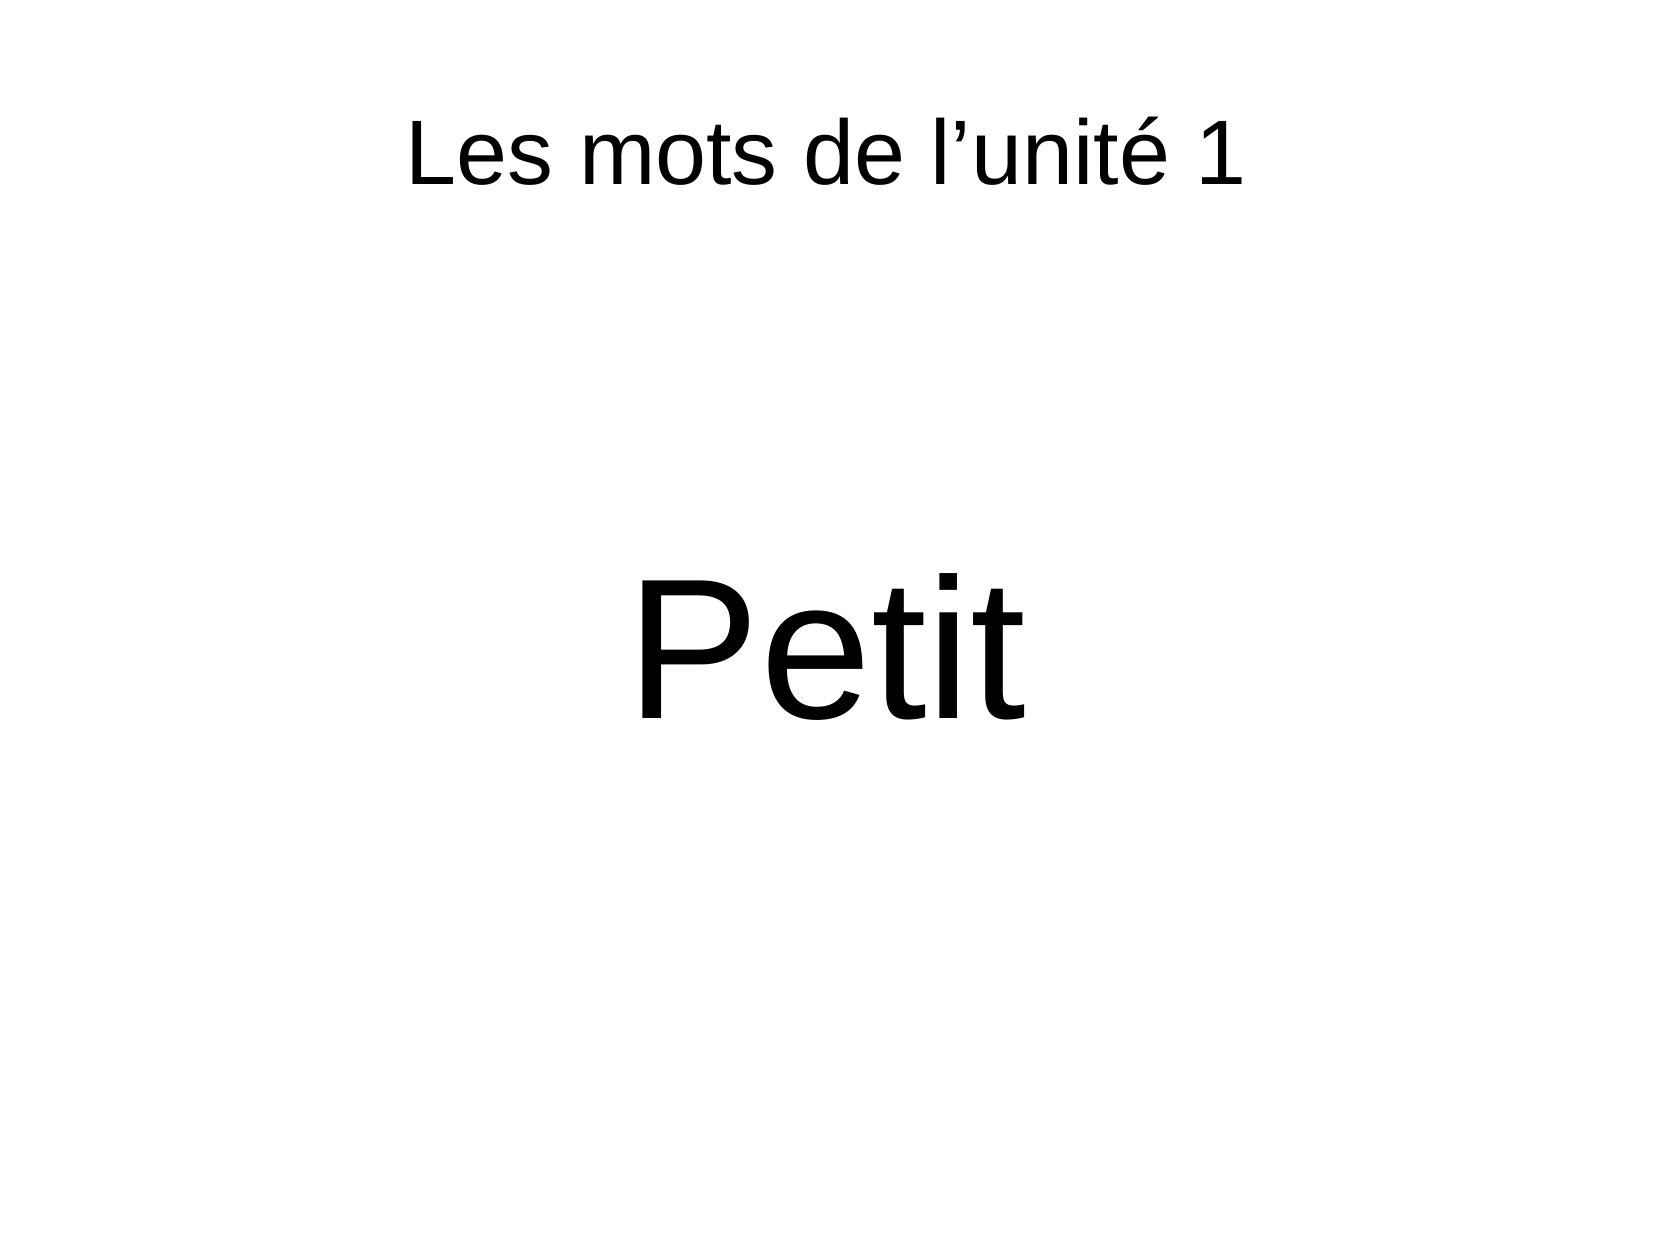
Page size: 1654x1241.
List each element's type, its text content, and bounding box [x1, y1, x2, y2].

subtitle Petit [82, 290, 1571, 1010]
title Les mots de l’unité 1 [82, 49, 1571, 257]
